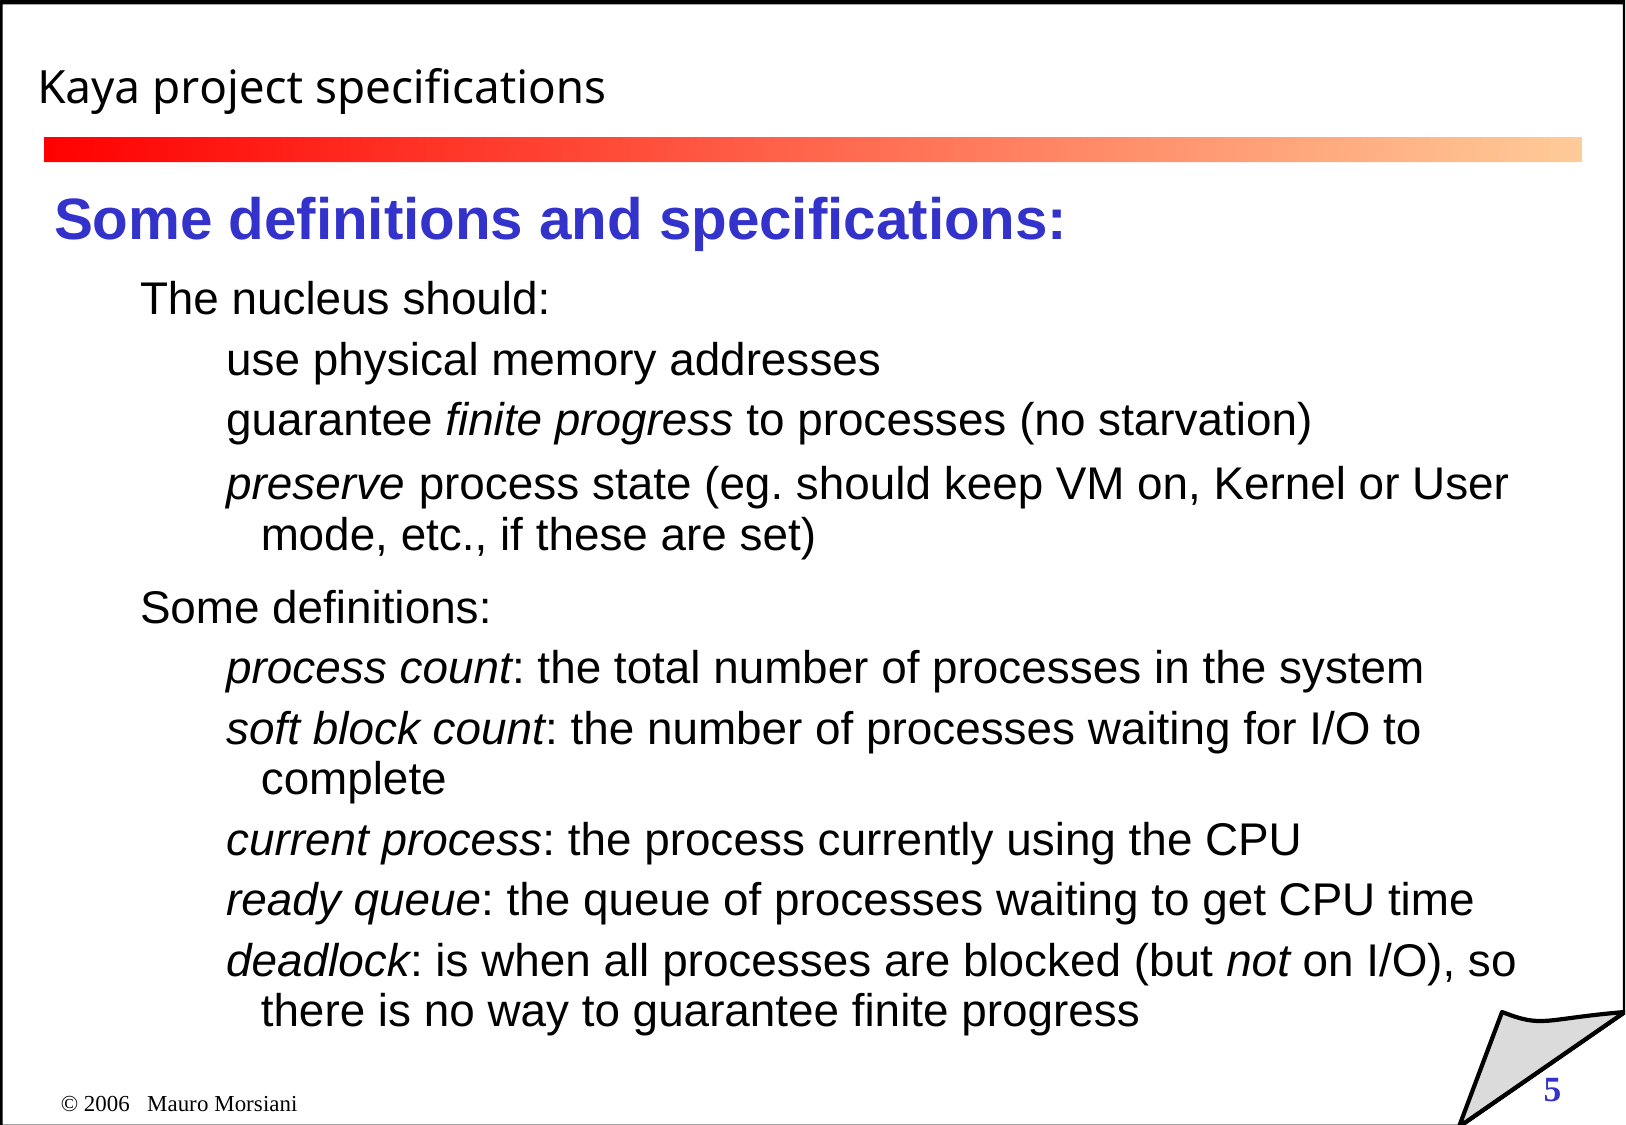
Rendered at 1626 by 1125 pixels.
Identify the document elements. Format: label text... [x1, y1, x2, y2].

title Kaya project specifications [37, 44, 1588, 131]
list Some definitions and specifications: The nucleus should: use physical memory addresses guarantee finite progress to processes (no starvation) preserve process state (eg. should keep VM on, Kernel or User mode, etc., if these are set) Some definitions: process count: the total number of processes in the system soft block count: the number of processes waiting for I/O to complete current process: the process currently using the CPU ready queue: the queue of processes waiting to get CPU time deadlock: is when all processes are blocked (but not on I/O), so there is no way to guarantee finite progress [54, 187, 1571, 1124]
